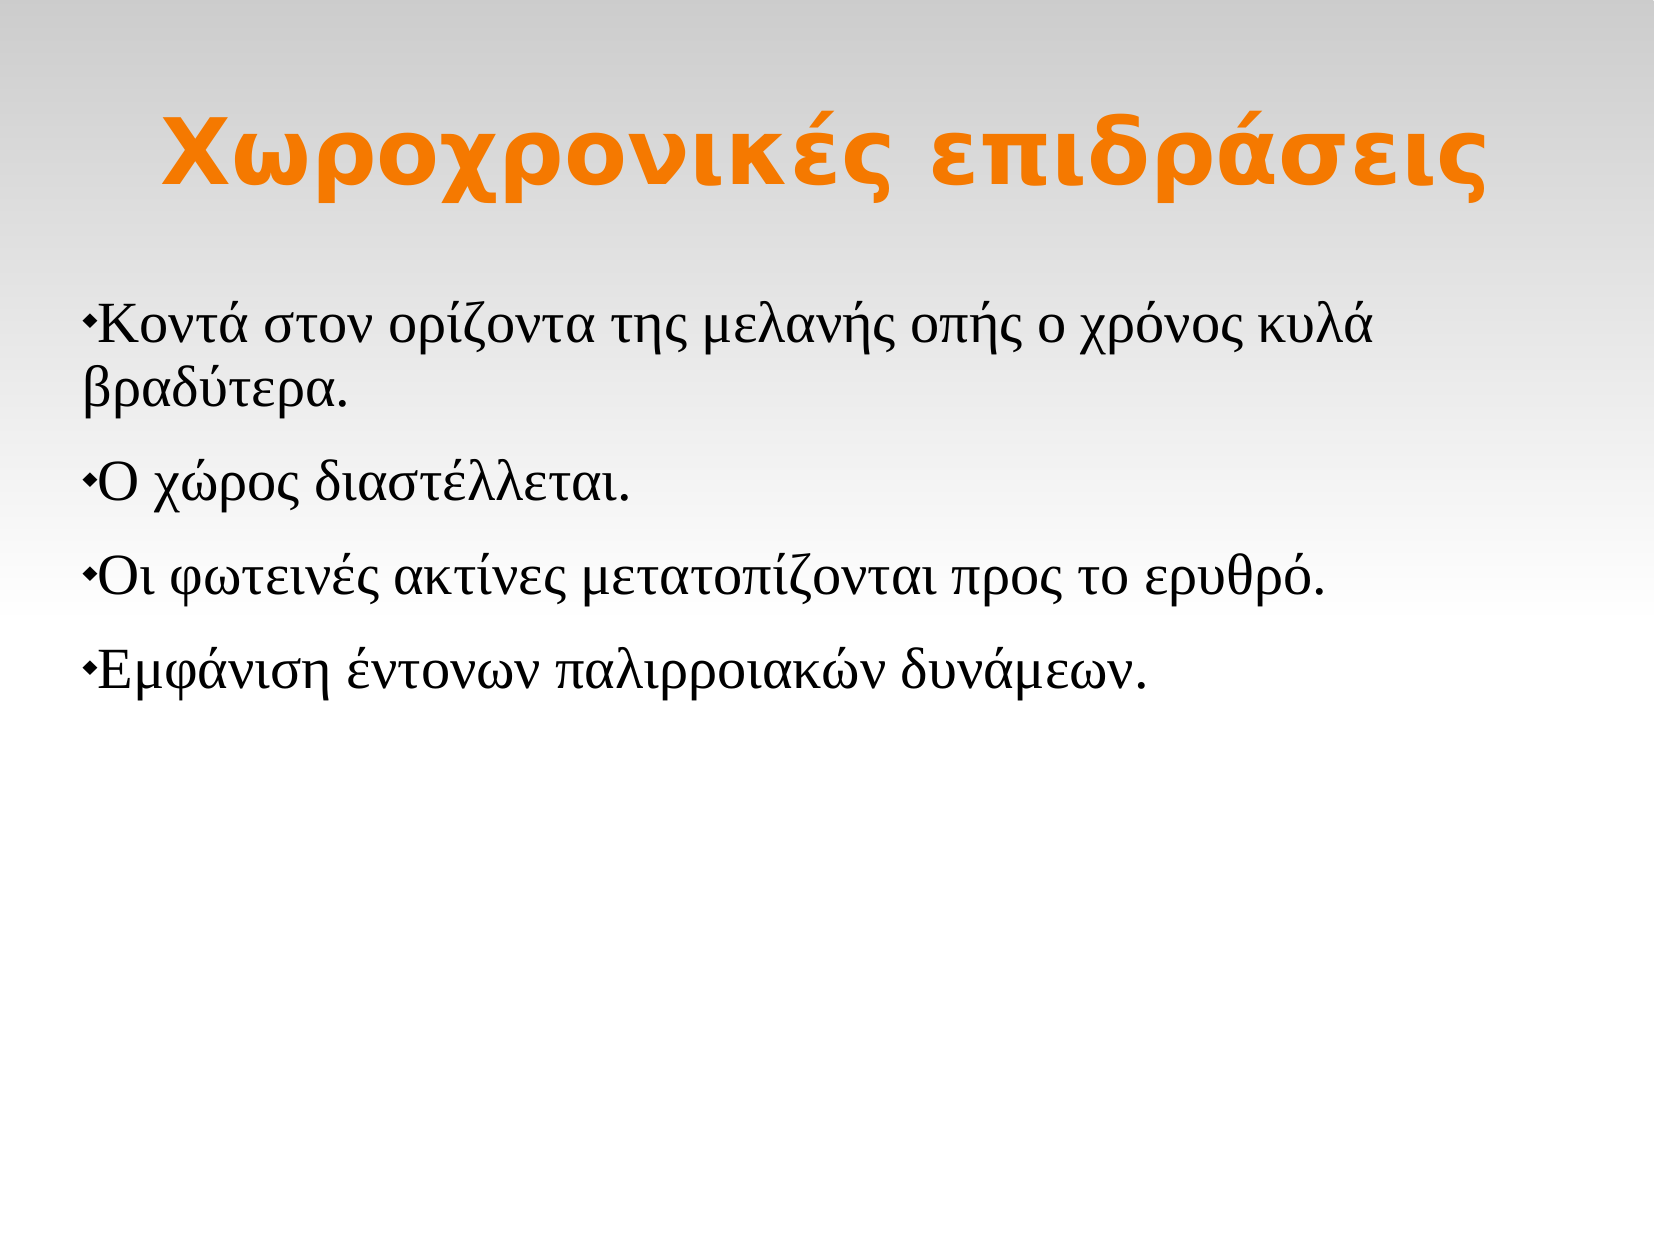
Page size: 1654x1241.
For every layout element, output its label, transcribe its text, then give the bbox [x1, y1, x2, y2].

list Κοντά στον ορίζοντα της μελανής οπής ο χρόνος κυλά βραδύτερα. Ο χώρος διαστέλλεται. Οι φωτεινές ακτίνες μετατοπίζονται προς το ερυθρό. Εμφάνιση έντονων παλιρροιακών δυνάμεων. [82, 290, 1571, 1109]
title Χωροχρονικές επιδράσεις [82, 49, 1571, 257]
